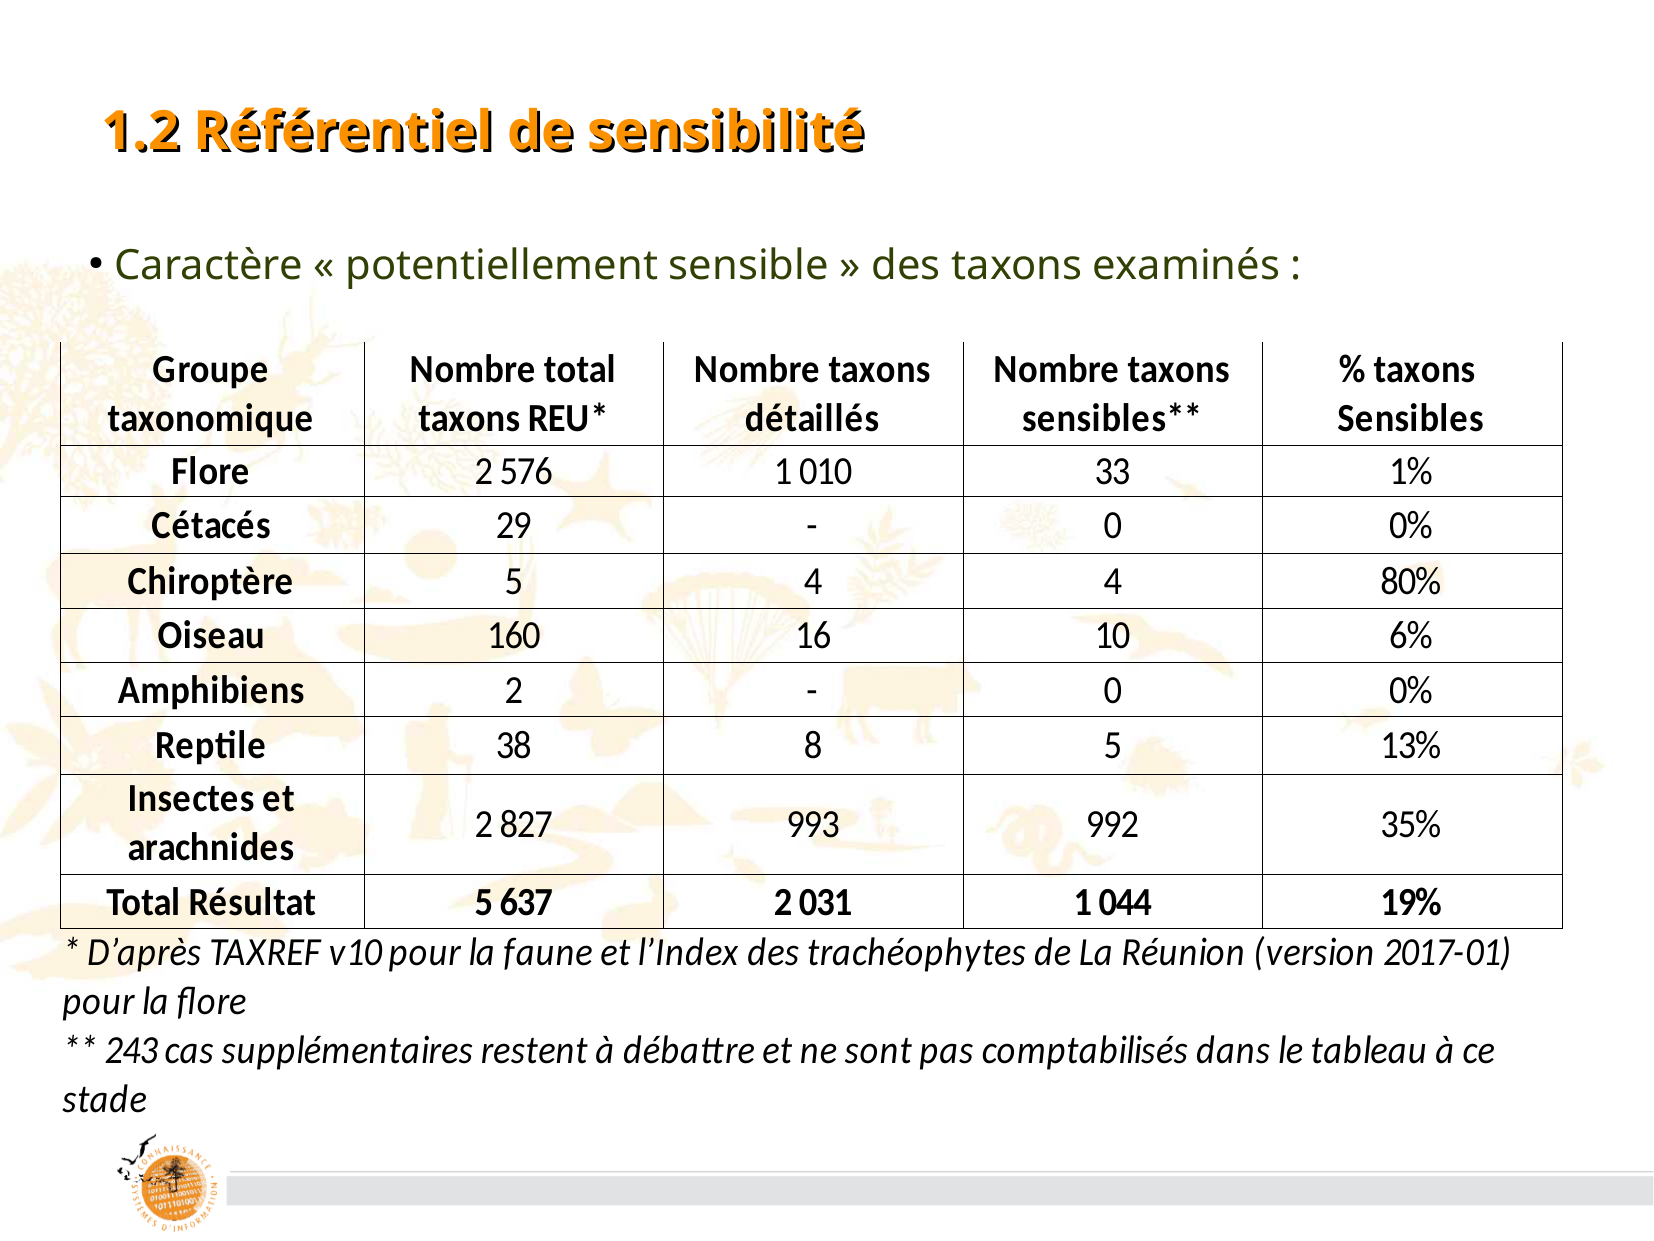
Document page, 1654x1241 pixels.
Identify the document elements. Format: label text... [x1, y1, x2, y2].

text_box Caractère « potentiellement sensible » des taxons examinés : [88, 202, 1565, 325]
picture [0, 0, 1654, 1241]
title 1.2 Référentiel de sensibilité [82, 49, 1571, 207]
